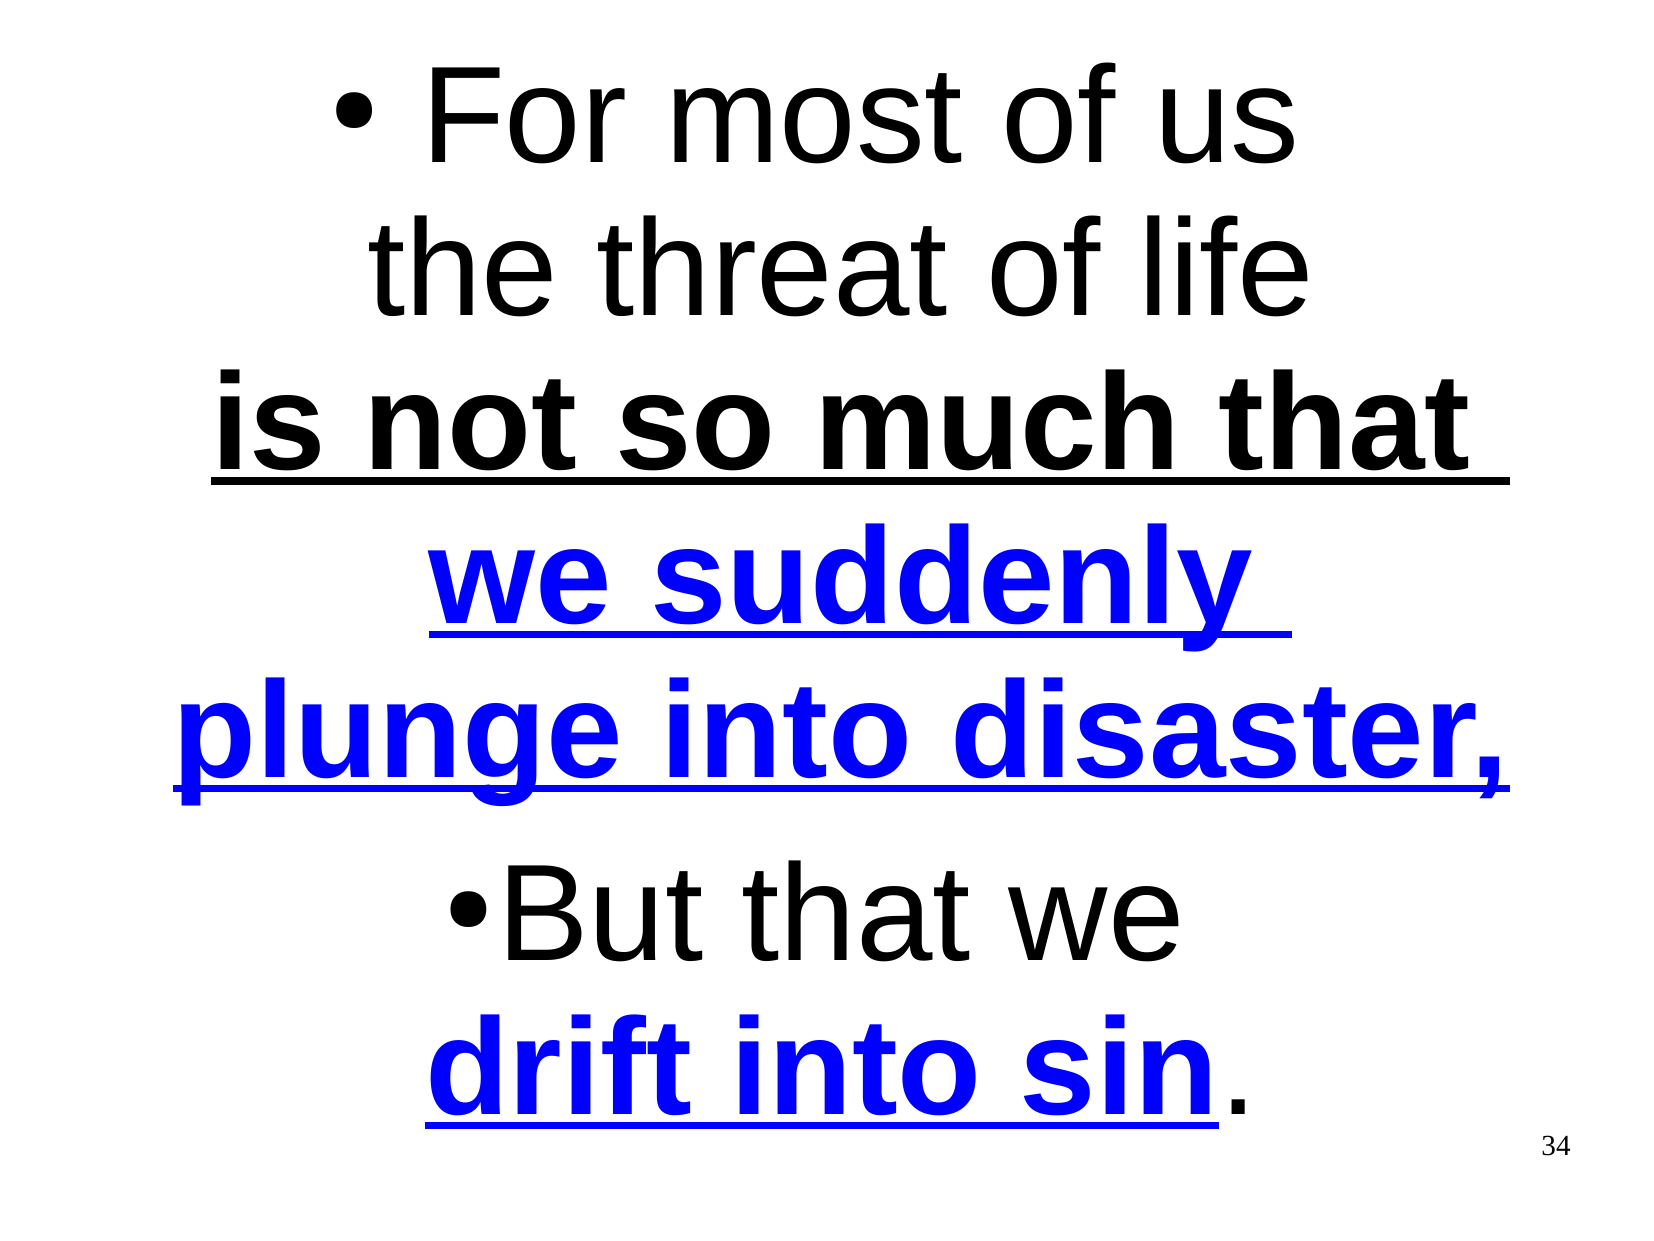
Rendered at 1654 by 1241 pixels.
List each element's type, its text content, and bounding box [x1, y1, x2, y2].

list For most of us the threat of life is not so much that we suddenly plunge into disaster, But that we drift into sin. [37, 37, 1613, 1201]
